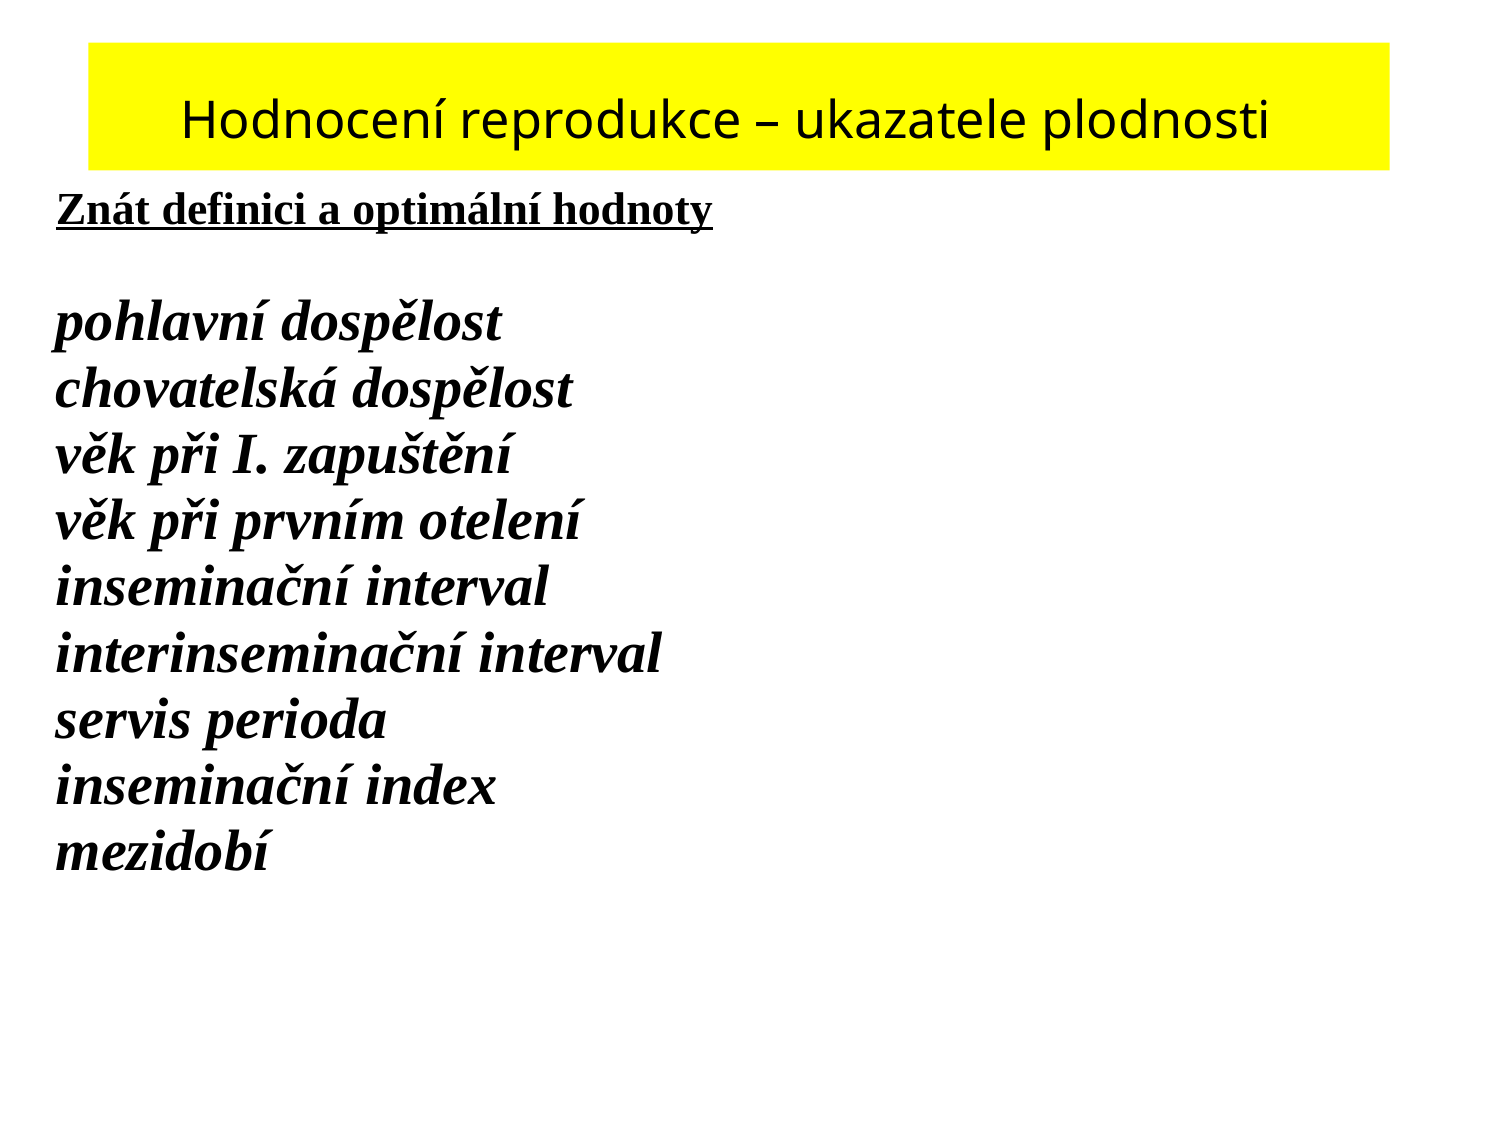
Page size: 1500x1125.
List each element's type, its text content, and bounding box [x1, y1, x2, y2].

title Hodnocení reprodukce – ukazatele plodnosti [88, 42, 1390, 171]
list Znát definici a optimální hodnoty pohlavní dospělost chovatelská dospělost věk při I. zapuštění věk při prvním otelení inseminační interval interinseminační interval servis perioda inseminační index mezidobí [41, 184, 1500, 1125]
